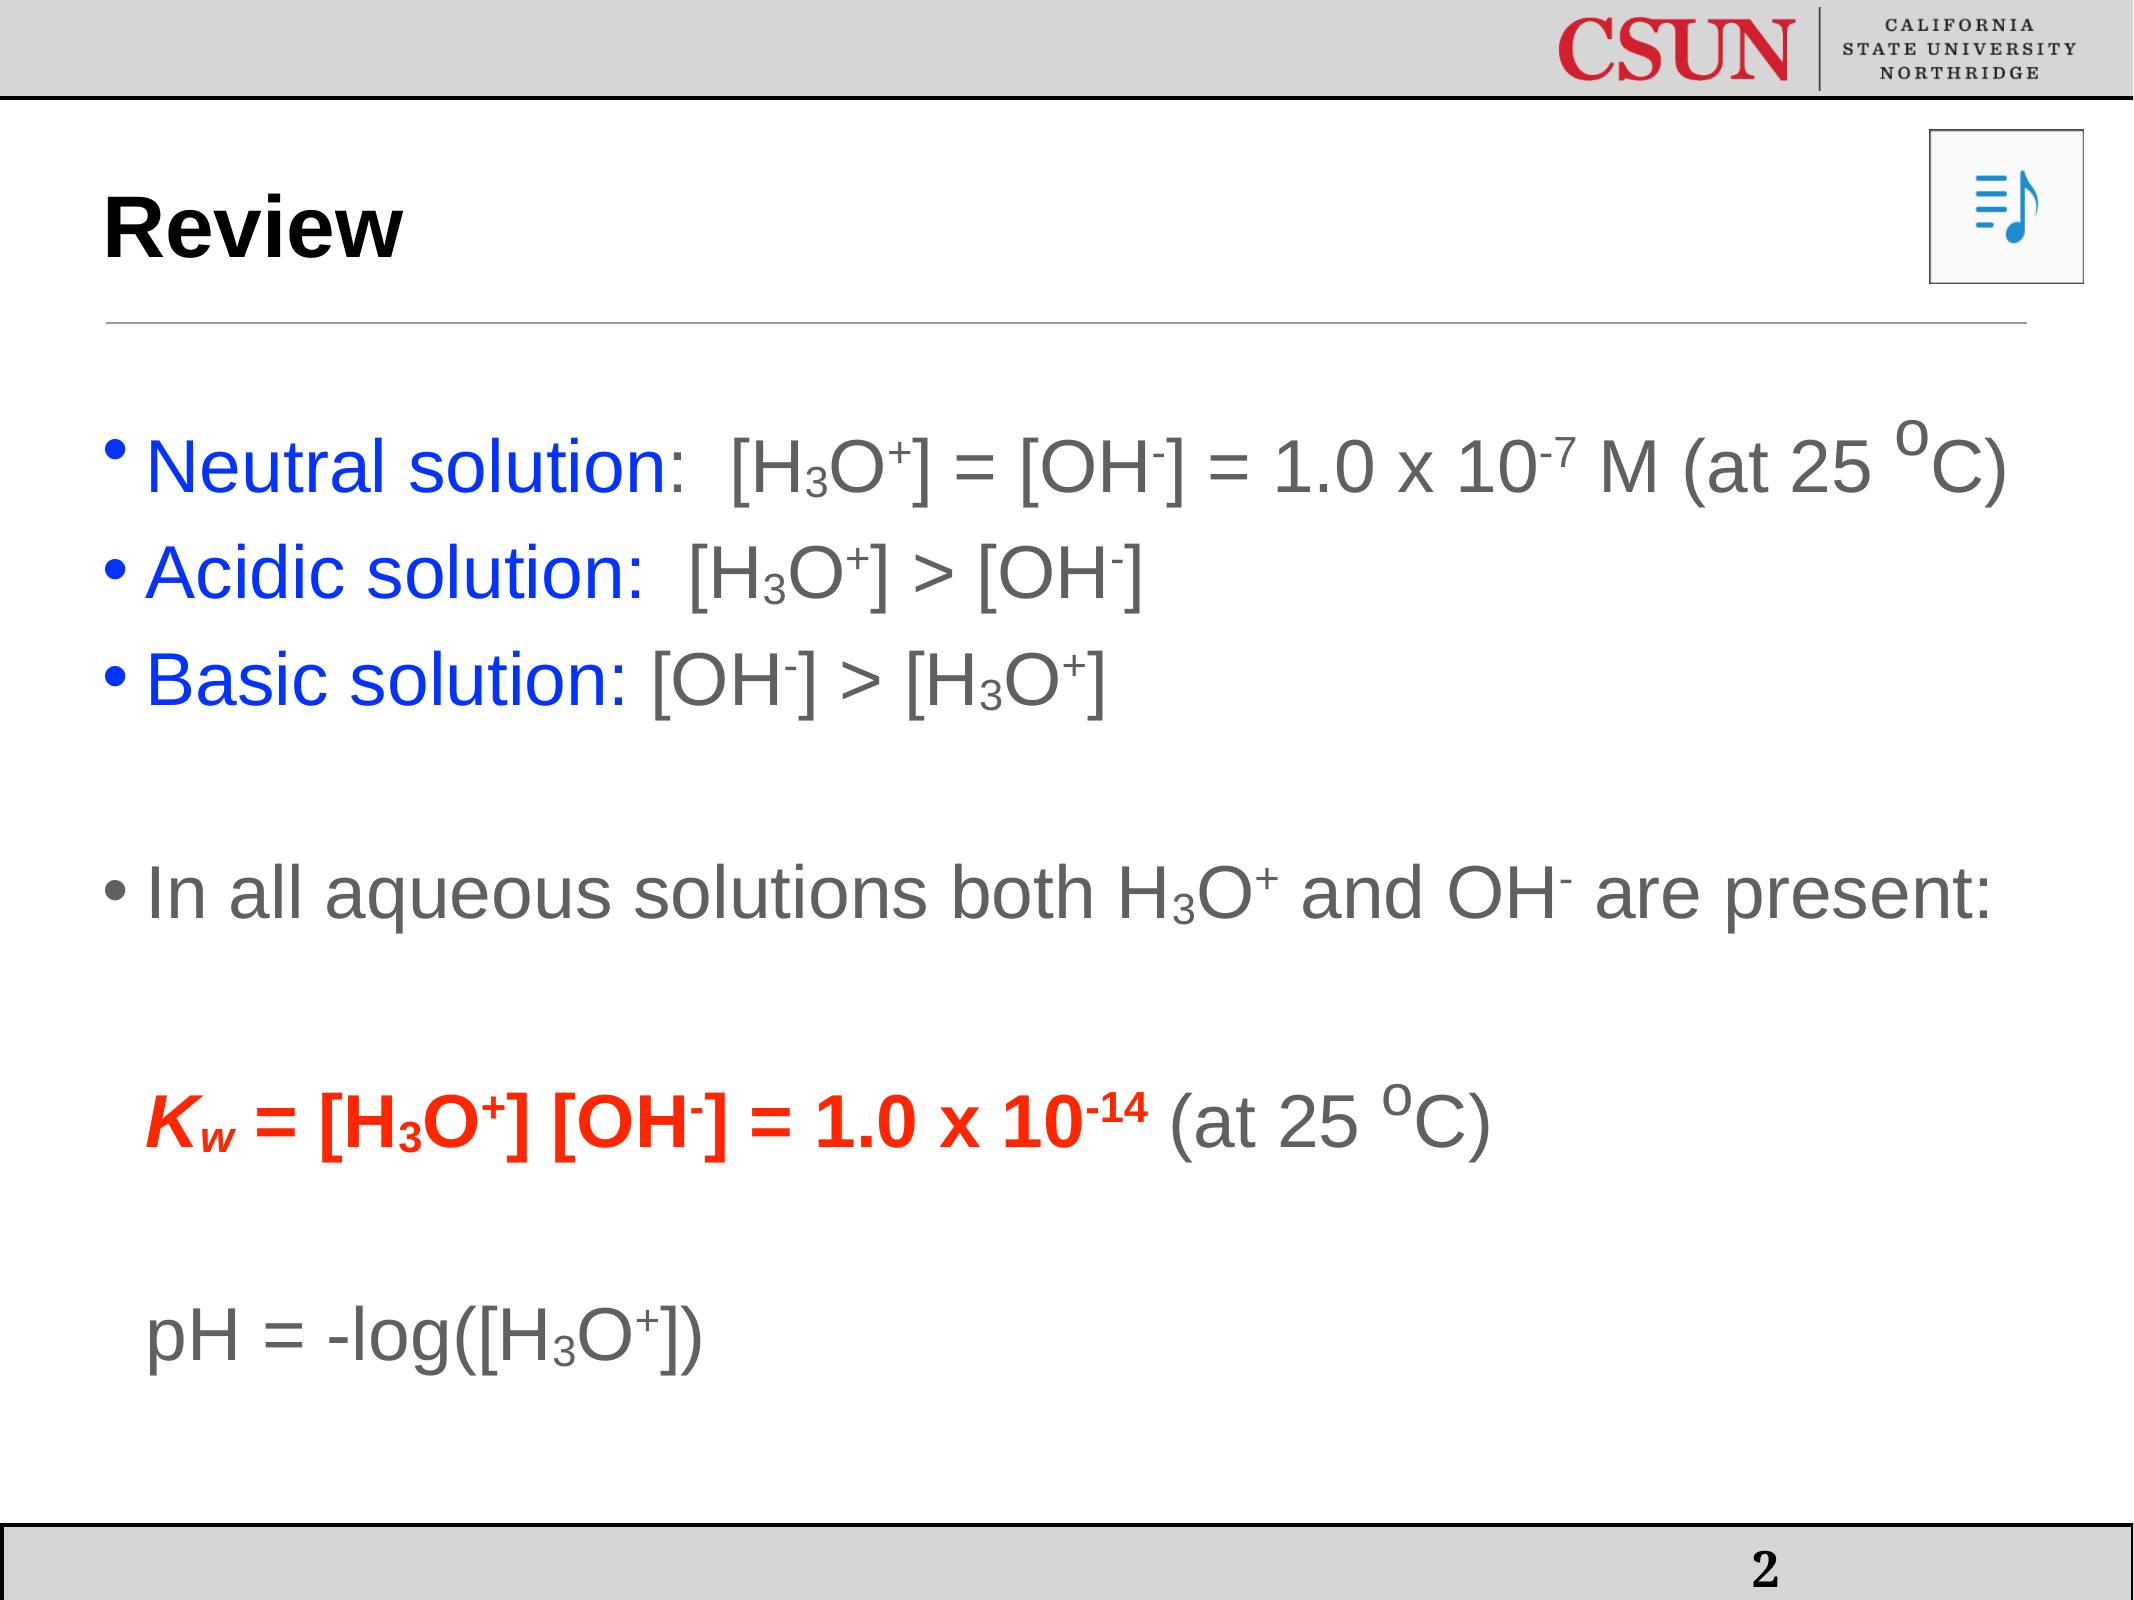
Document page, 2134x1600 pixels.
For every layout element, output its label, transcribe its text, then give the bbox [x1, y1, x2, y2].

picture [1559, 7, 2076, 91]
title Review [93, 104, 2040, 284]
list Neutral solution: [H3O+] = [OH-] = 1.0 x 10-7 M (at 25 oC) Acidic solution: [H3O+] > [OH-] Basic solution: [OH-] > [H3O+] In all aqueous solutions both H3O+ and OH- are present: Kw = [H3O+] [OH-] = 1.0 x 10-14 (at 25 oC) pH = -log([H3O+]) [93, 382, 2040, 1460]
text_box [1928, 128, 2086, 286]
